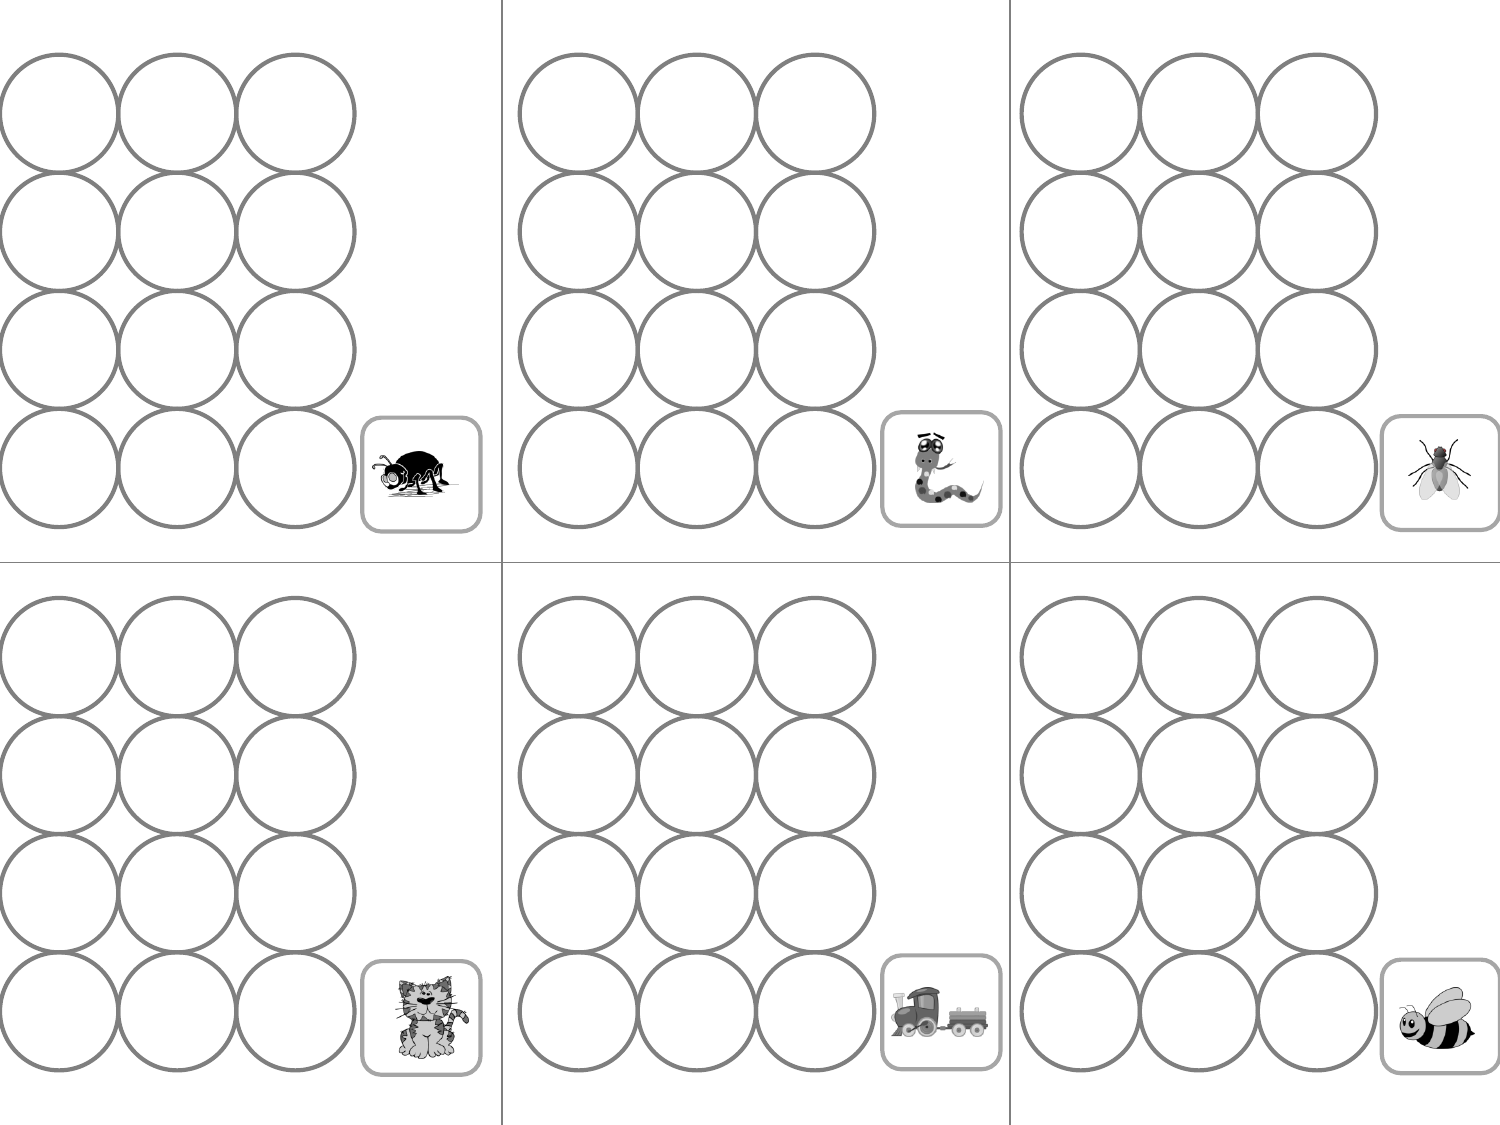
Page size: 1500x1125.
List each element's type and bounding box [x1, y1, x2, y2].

picture [395, 976, 469, 1059]
picture [1399, 987, 1475, 1049]
picture [915, 432, 984, 503]
picture [372, 451, 459, 497]
picture [1408, 439, 1471, 501]
picture [891, 987, 988, 1038]
